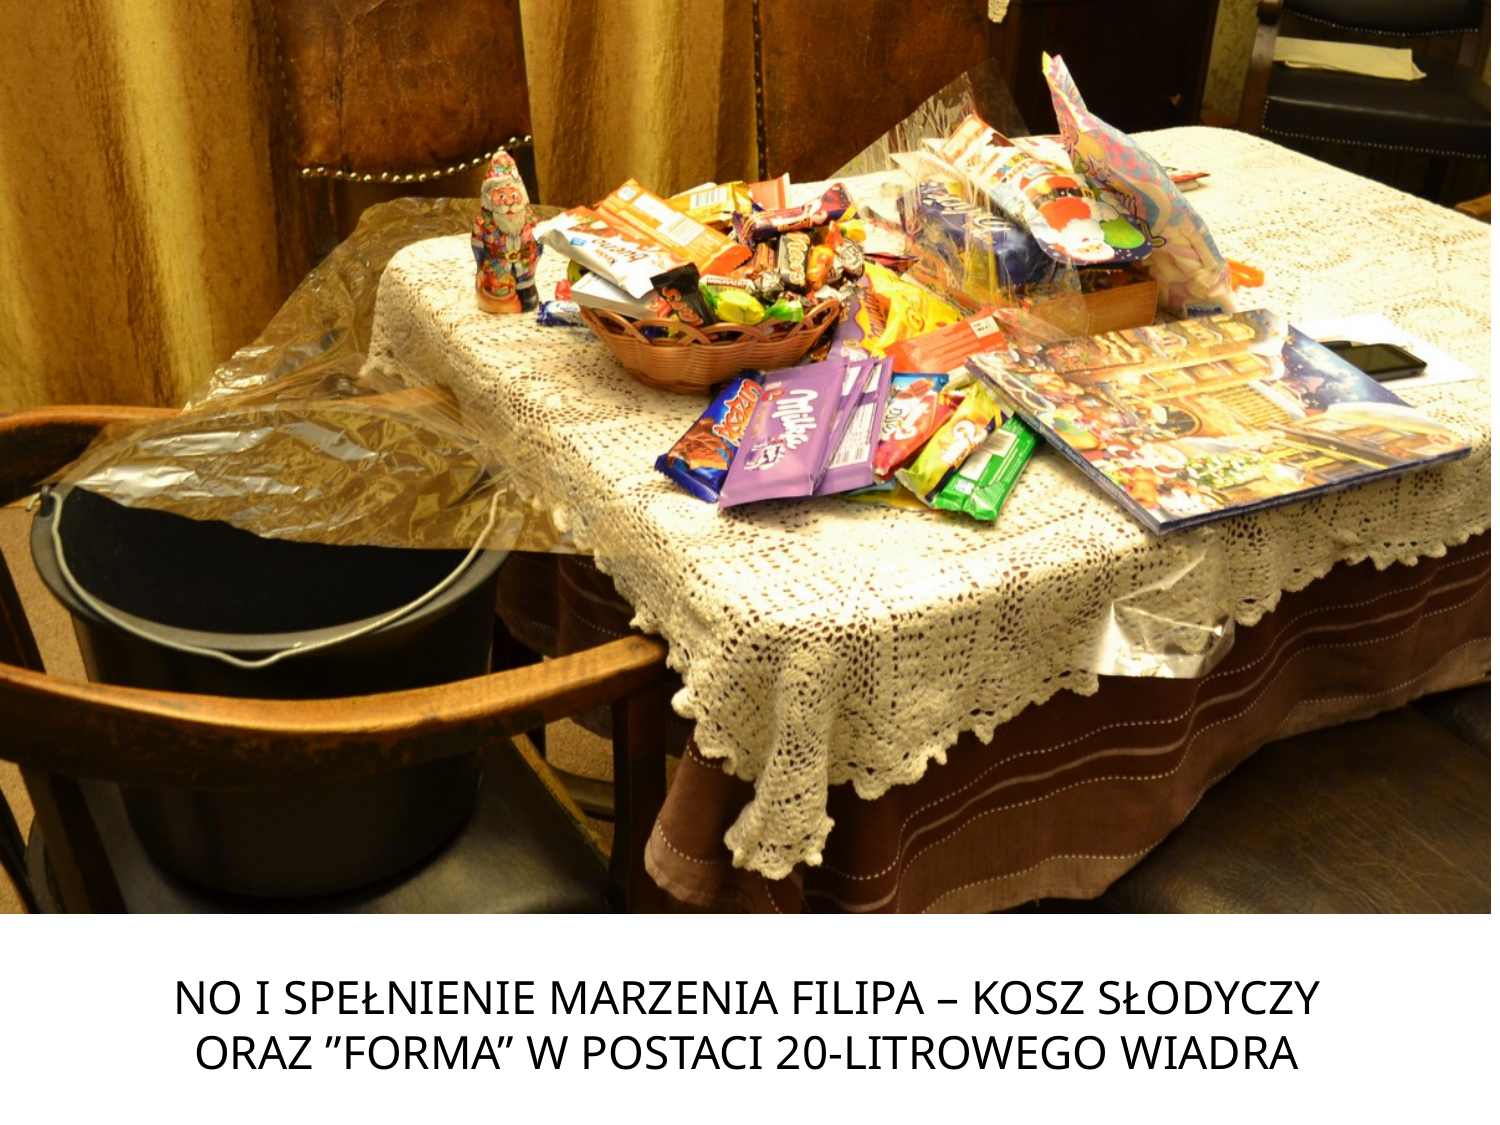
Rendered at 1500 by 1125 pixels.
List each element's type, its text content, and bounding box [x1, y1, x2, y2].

picture [0, 0, 1491, 915]
text_box NO I SPEŁNIENIE MARZENIA FILIPA – KOSZ SŁODYCZY ORAZ ”FORMA” W POSTACI 20-LITROWEGO WIADRA [35, 960, 1460, 1088]
